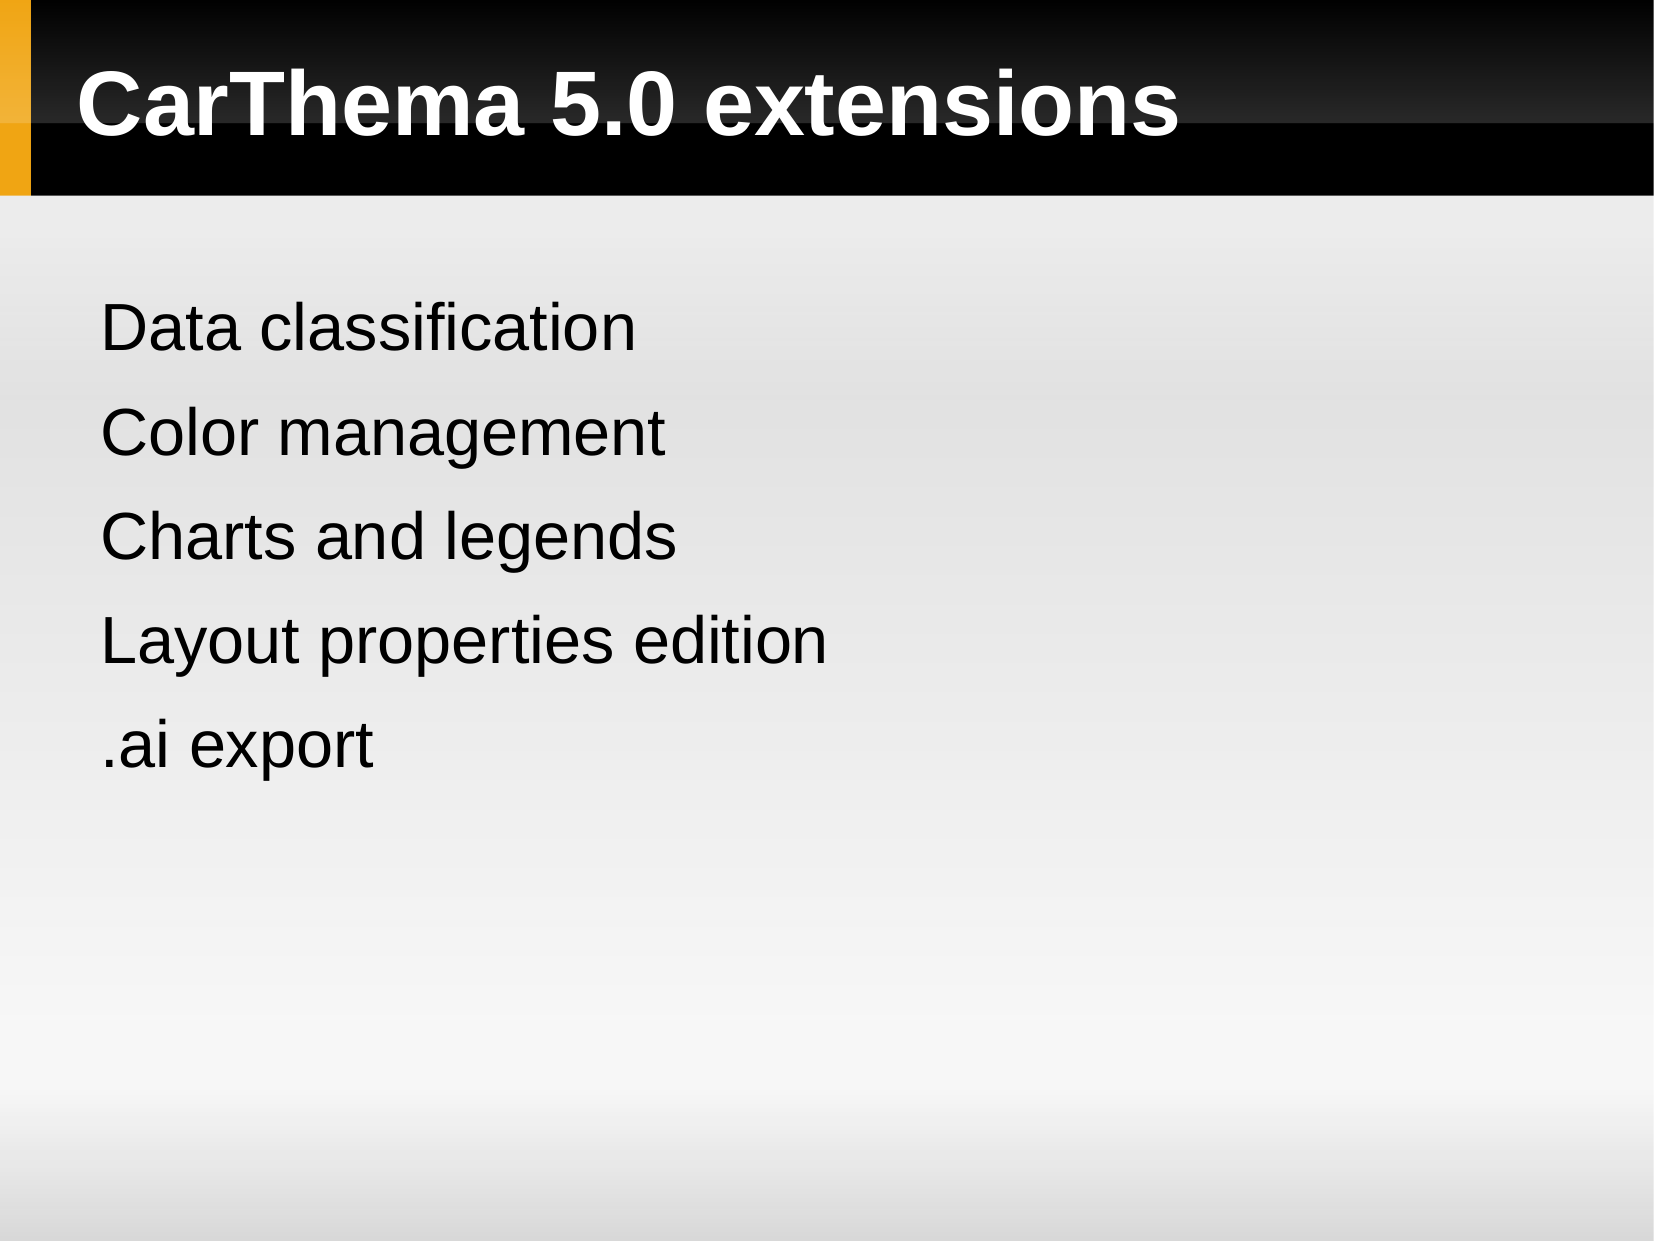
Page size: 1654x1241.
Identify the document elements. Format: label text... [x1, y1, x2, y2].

list Data classification Color management Charts and legends Layout properties edition .ai export [82, 290, 1571, 1094]
picture [0, 0, 1654, 1241]
title CarThema 5.0 extensions [76, 7, 1565, 200]
